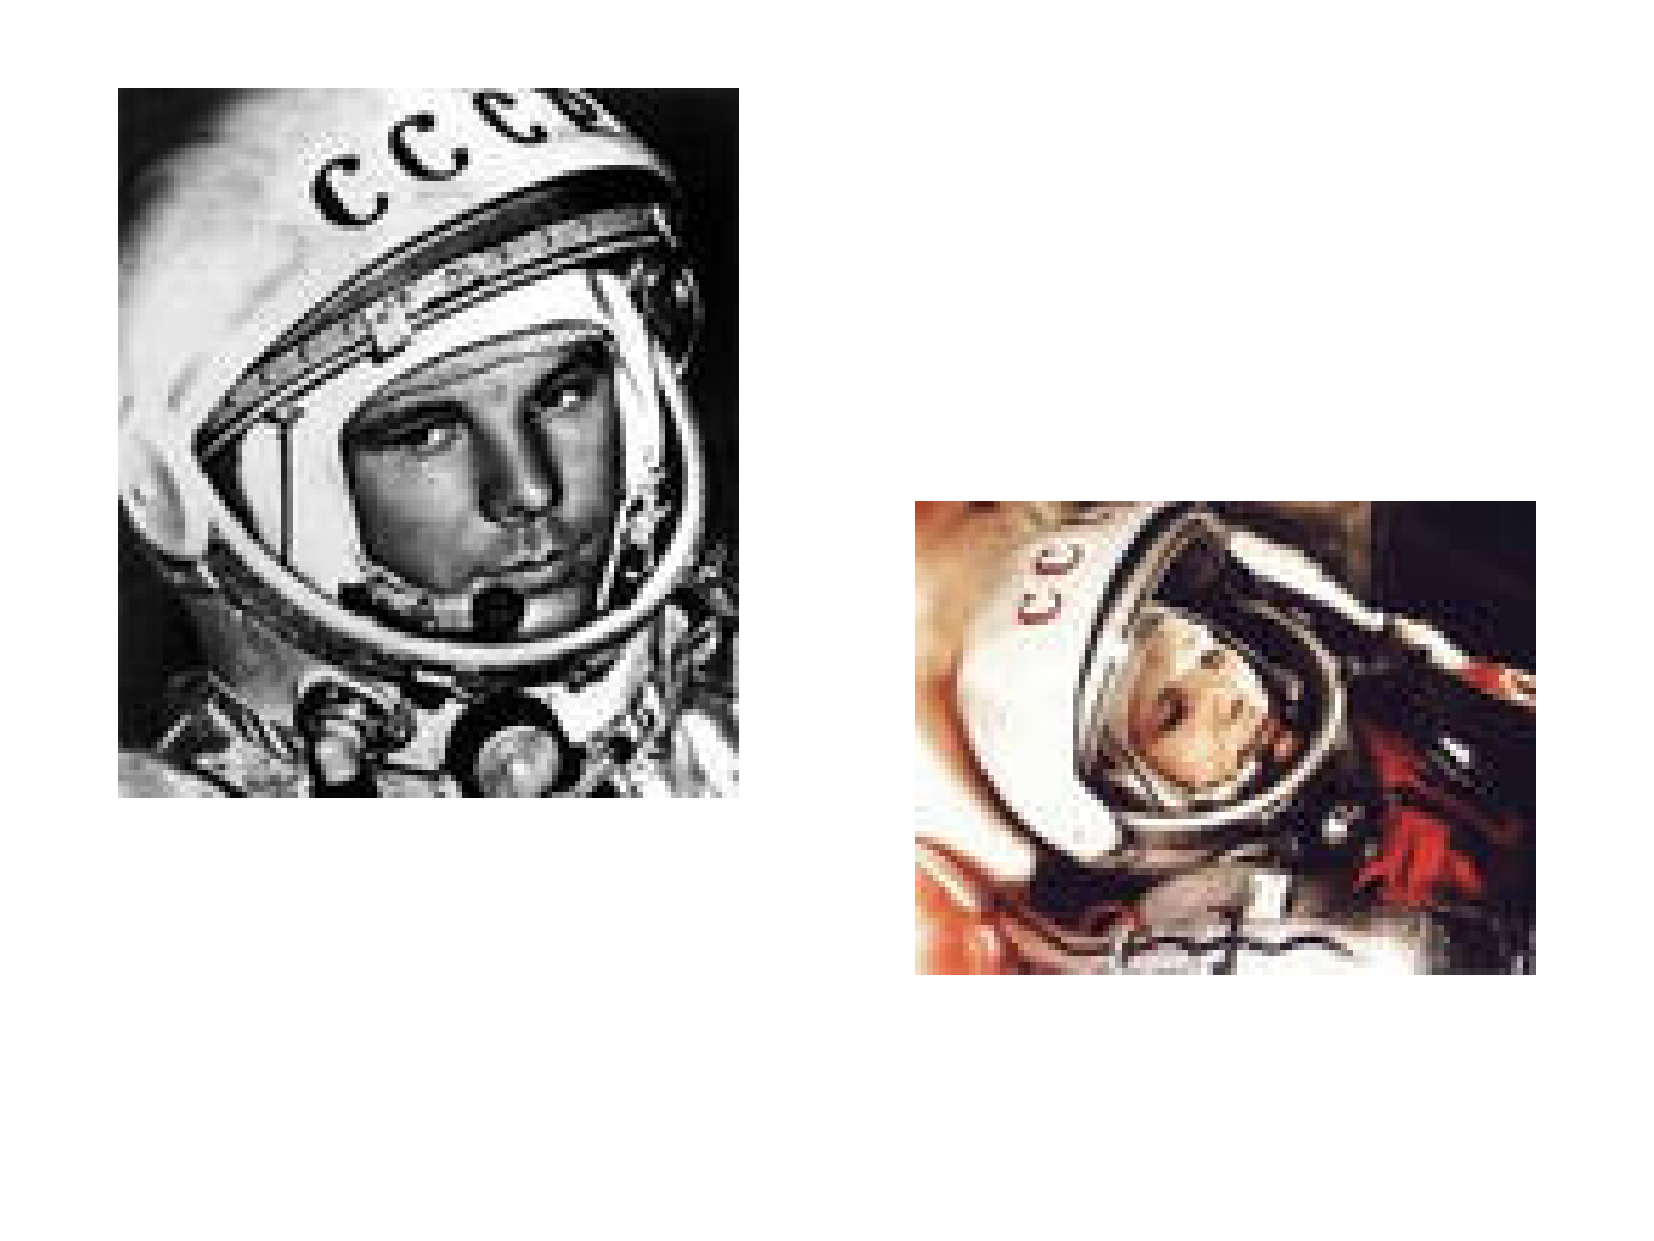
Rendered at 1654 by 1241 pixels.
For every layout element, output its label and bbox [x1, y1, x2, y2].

picture [915, 501, 1536, 975]
picture [118, 88, 739, 798]
